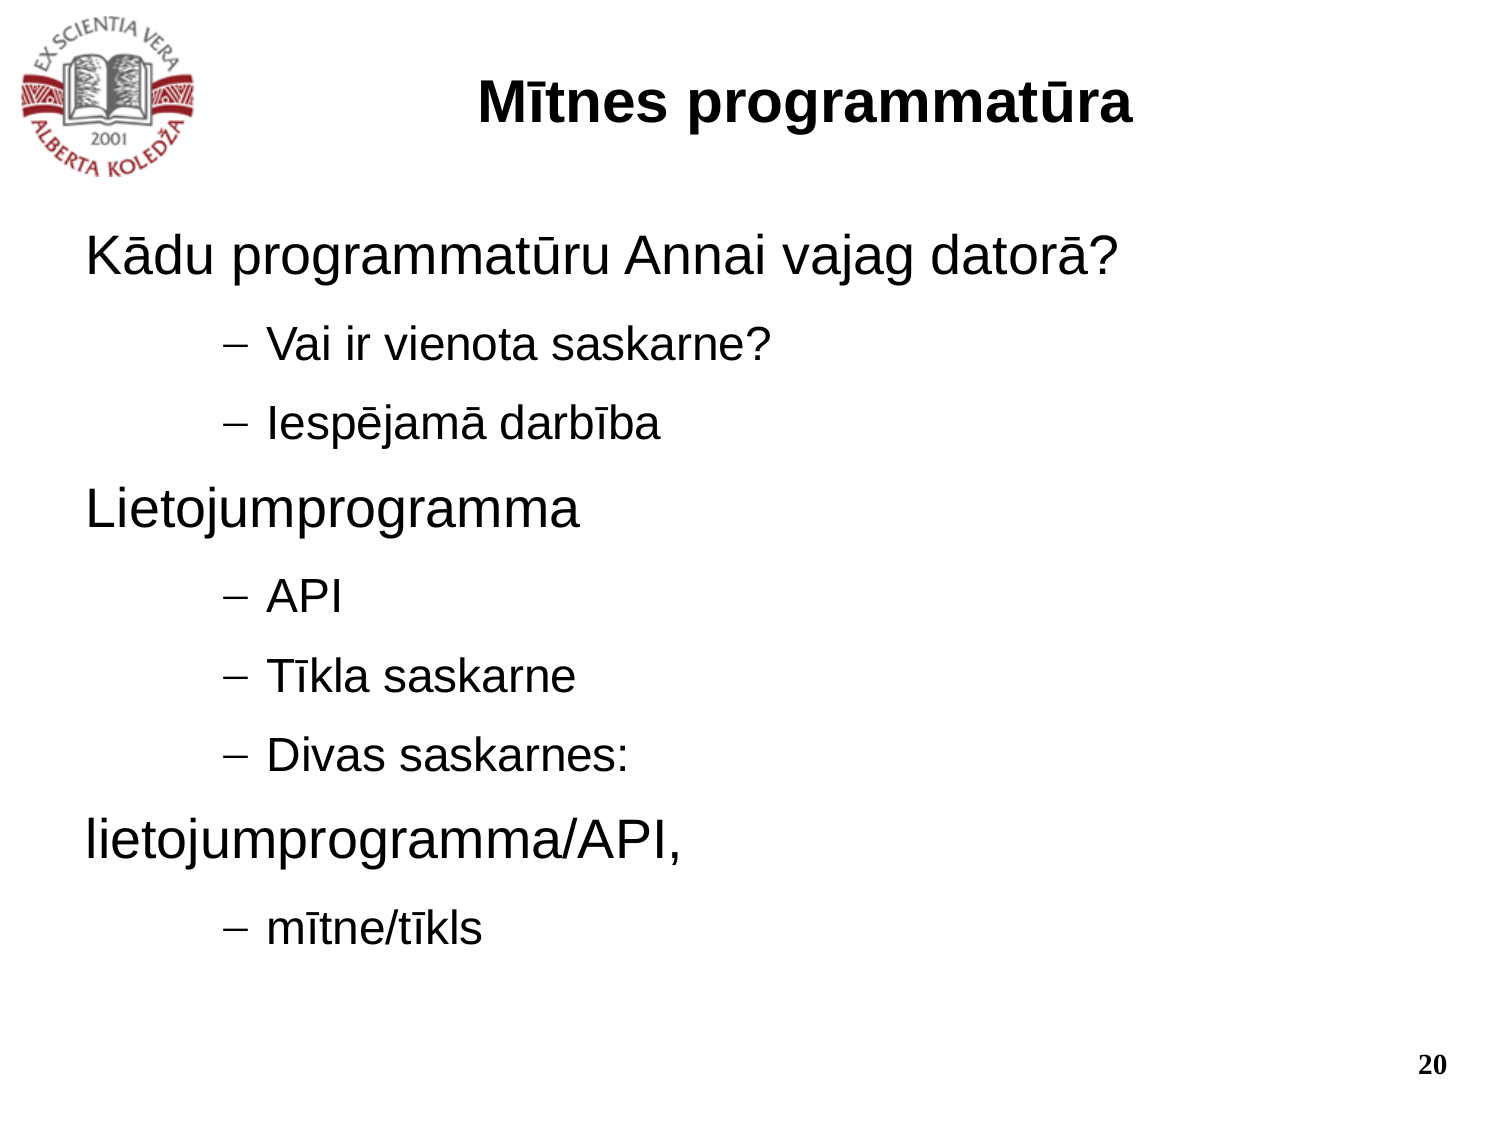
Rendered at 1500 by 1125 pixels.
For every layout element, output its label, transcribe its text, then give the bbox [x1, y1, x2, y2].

list Kādu programmatūru Annai vajag datorā? Vai ir vienota saskarne? Iespējamā darbība Lietojumprogramma API Tīkla saskarne Divas saskarnes: lietojumprogramma/API, mītne/tīkls [85, 216, 1436, 959]
title Mītnes programmatūra [187, 44, 1425, 150]
picture [21, 16, 194, 177]
text_box <skaitlis> [1312, 1037, 1463, 1101]
